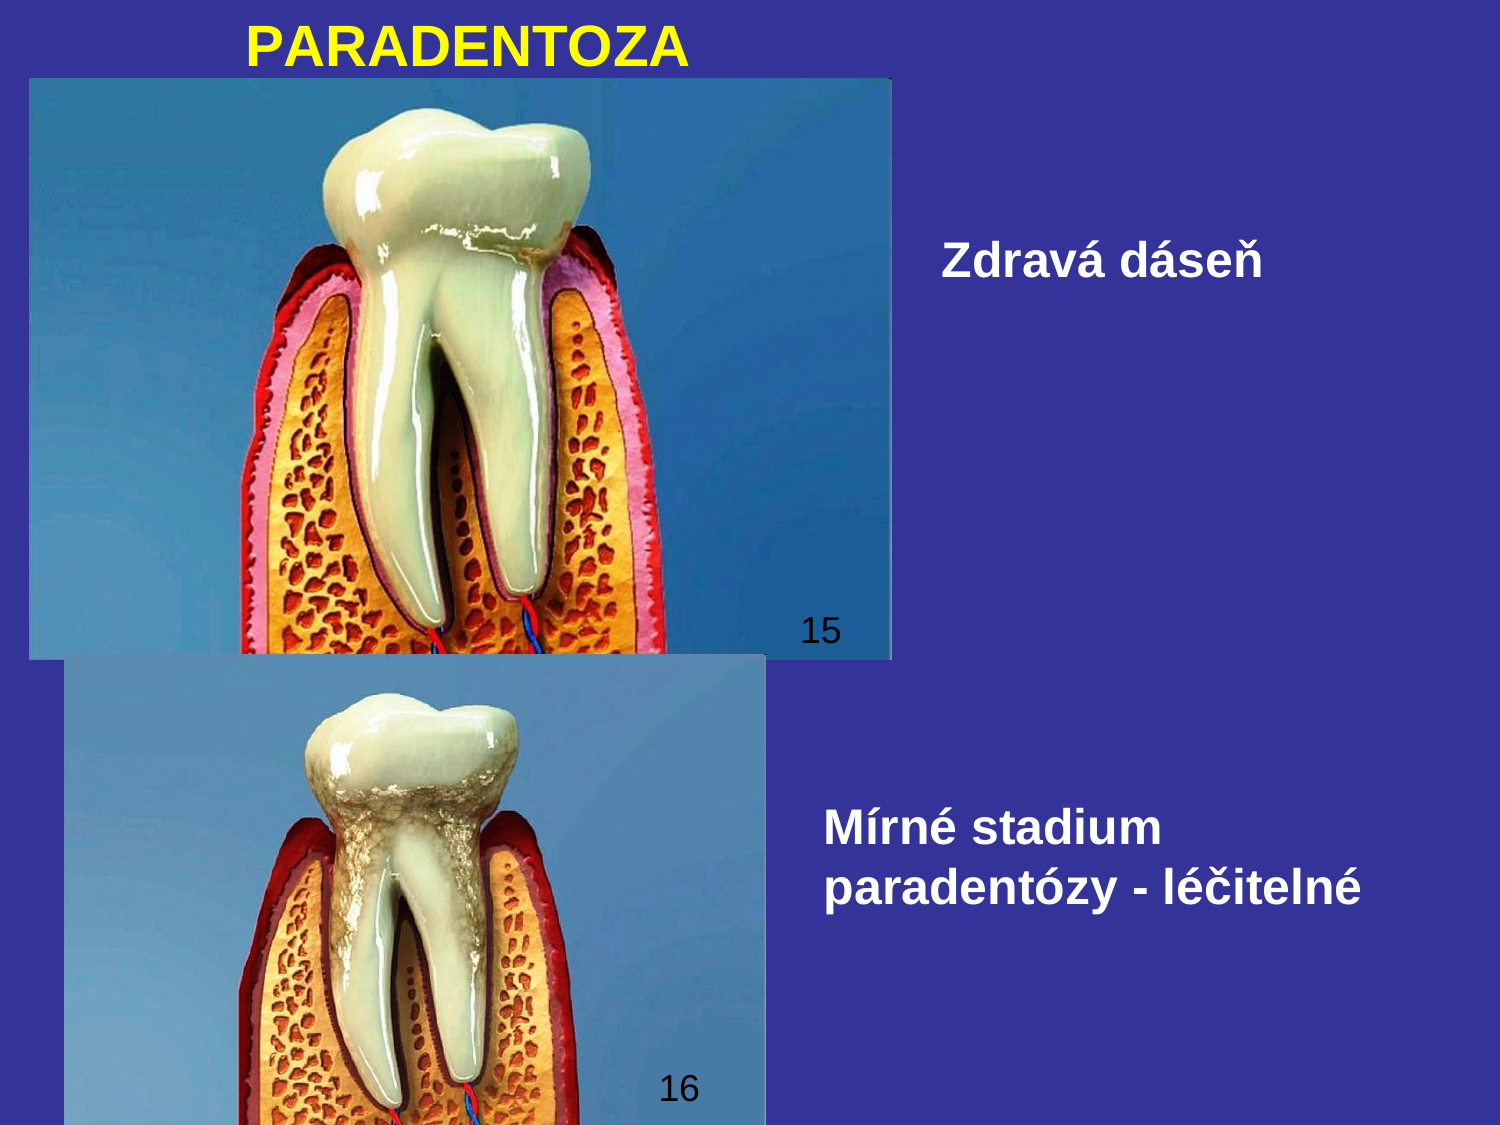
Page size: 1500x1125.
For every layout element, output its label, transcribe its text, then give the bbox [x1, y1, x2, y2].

text_box 16 [643, 1056, 727, 1118]
text_box Mírné stadium paradentózy - léčitelné [809, 786, 1424, 923]
picture [29, 78, 892, 1125]
text_box 15 [785, 597, 880, 659]
text_box Zdravá dáseň [927, 219, 1341, 296]
text_box PARADENTOZA [230, 0, 904, 86]
